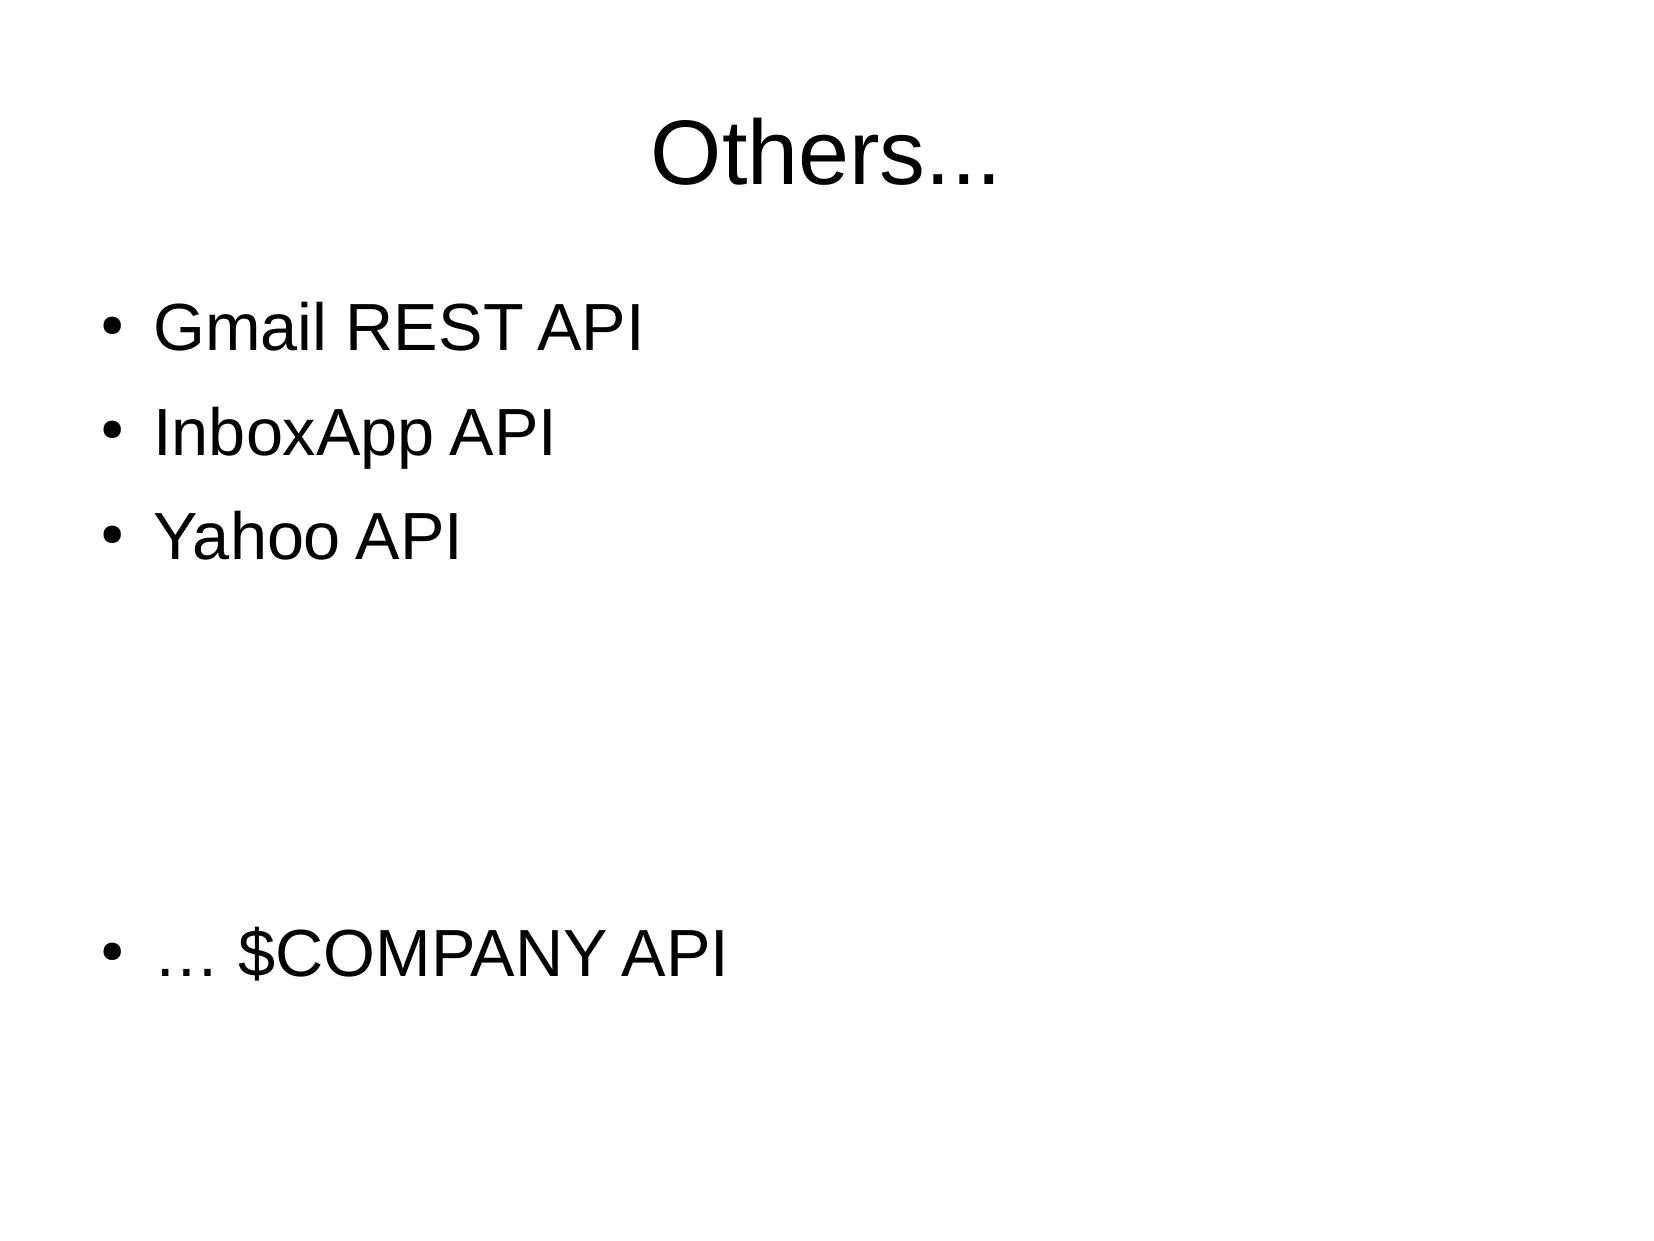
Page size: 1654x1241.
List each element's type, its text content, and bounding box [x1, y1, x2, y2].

list Gmail REST API InboxApp API Yahoo API … $COMPANY API [82, 290, 1571, 1010]
title Others... [82, 49, 1571, 257]
